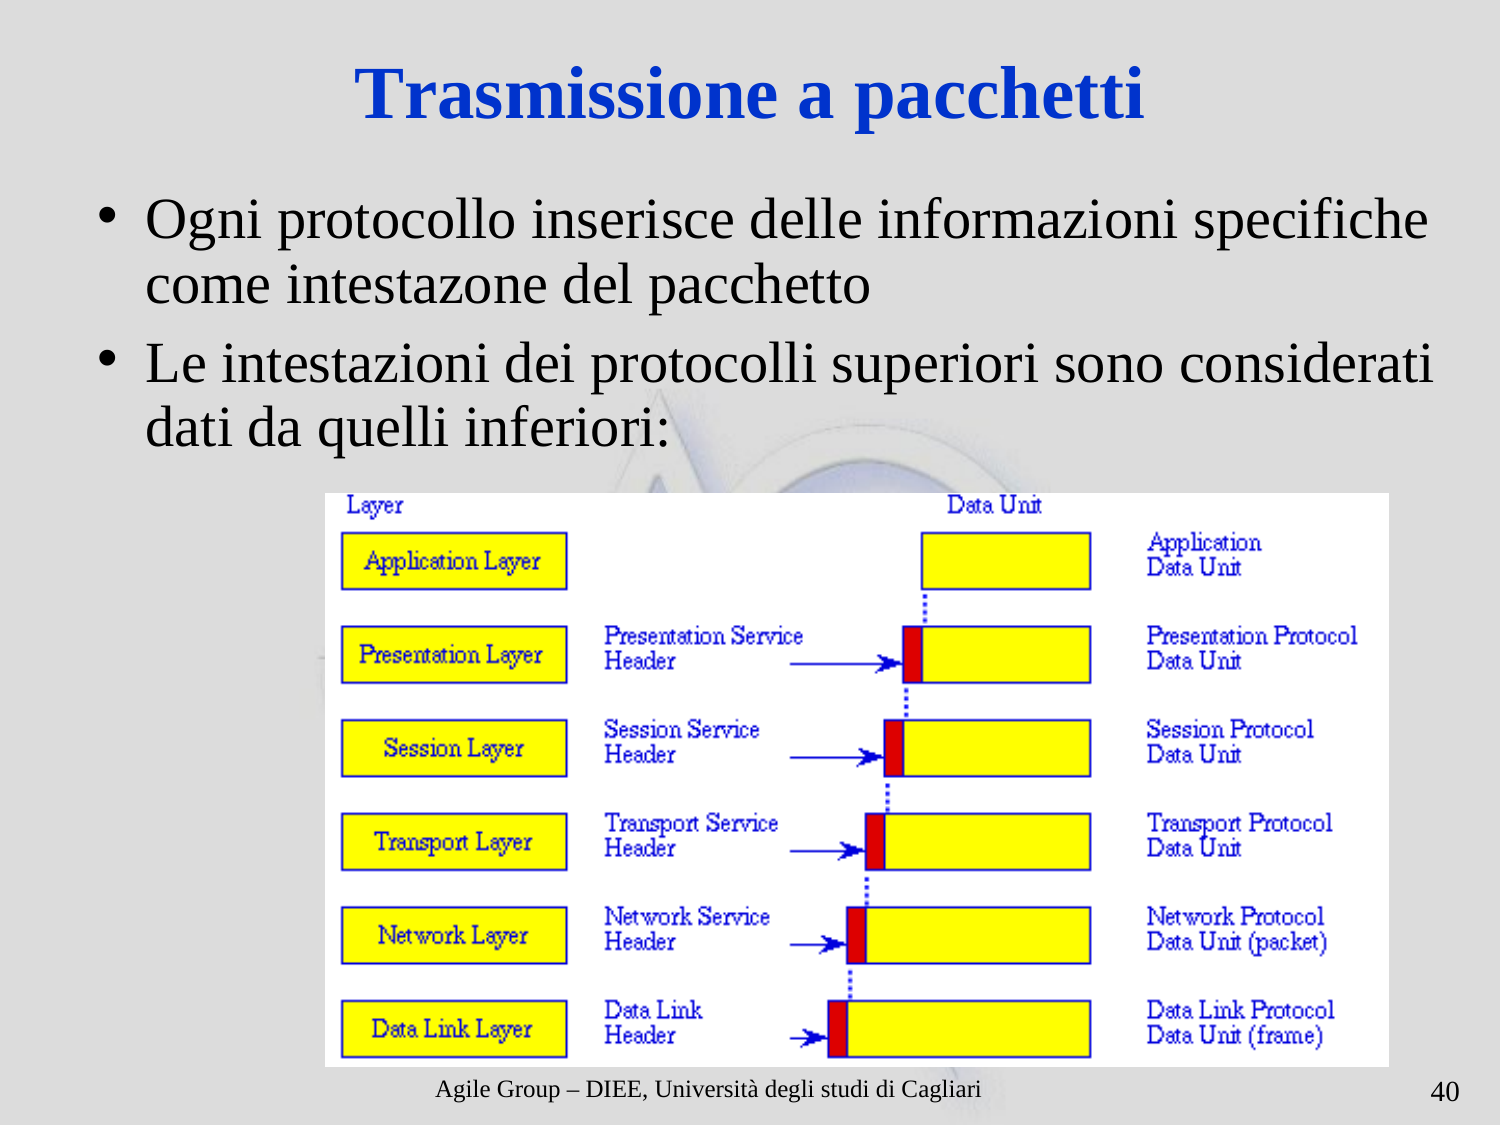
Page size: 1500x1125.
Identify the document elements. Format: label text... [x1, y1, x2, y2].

title Trasmissione a pacchetti [112, 12, 1388, 175]
picture [0, 0, 1500, 1125]
list Ogni protocollo inserisce delle informazioni specifiche come intestazone del pacchetto Le intestazioni dei protocolli superiori sono considerati dati da quelli inferiori: [74, 179, 1463, 923]
